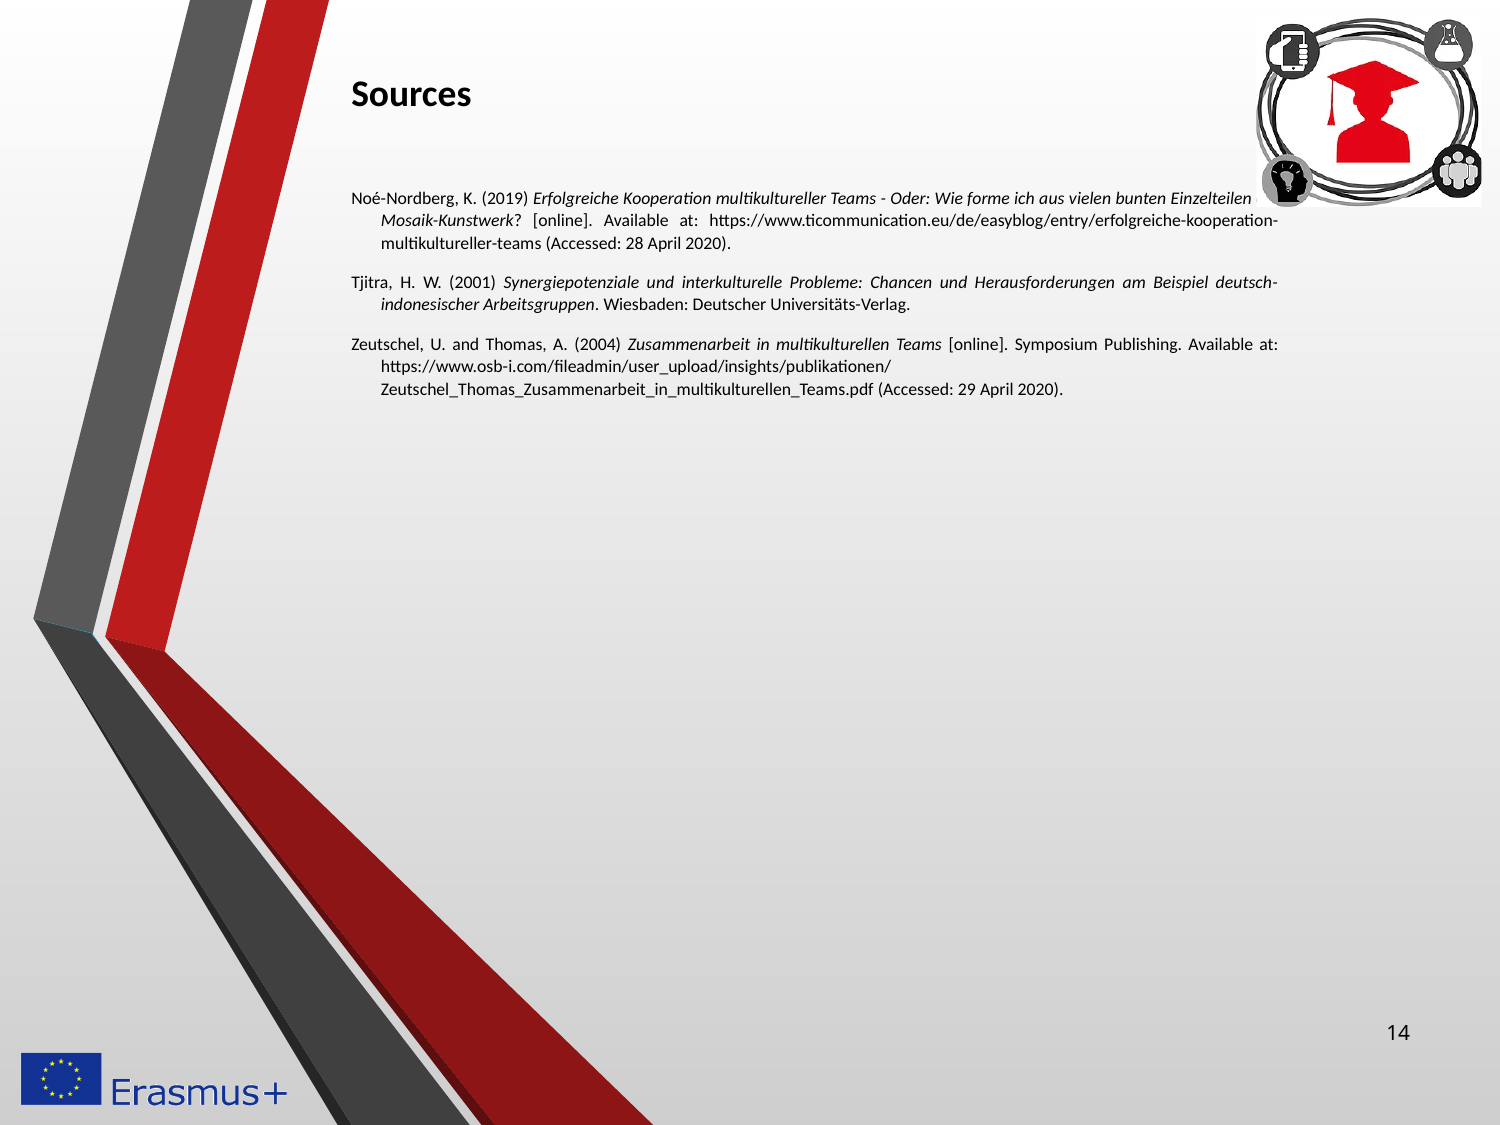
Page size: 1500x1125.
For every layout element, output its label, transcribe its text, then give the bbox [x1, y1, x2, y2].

picture [1256, 18, 1482, 207]
text_box Sources [336, 61, 975, 122]
slide_number <numer> [1357, 1003, 1425, 1064]
picture [5, 1037, 302, 1120]
chart [1294, 19, 1483, 209]
text_box Noé-Nordberg, K. (2019) Erfolgreiche Kooperation multikultureller Teams - Oder: Wie forme ich aus vielen bunten Einzelteilen ein Mosaik-Kunstwerk? [online]. Available at: https://www.ticommunication.eu/de/easyblog/entry/erfolgreiche-kooperation-multikultureller-teams (Accessed: 28 April 2020). Tjitra, H. W. (2001) Synergiepotenziale und interkulturelle Probleme: Chancen und Herausforderungen am Beispiel deutsch-indonesischer Arbeitsgruppen. Wiesbaden: Deutscher Universitäts-Verlag. Zeutschel, U. and Thomas, A. (2004) Zusammenarbeit in multikulturellen Teams [online]. Symposium Publishing. Available at: https://www.osb-i.com/fileadmin/user_upload/insights/publikationen/Zeutschel_Thomas_Zusammenarbeit_in_multikulturellen_Teams.pdf (Accessed: 29 April 2020). [336, 177, 1294, 446]
